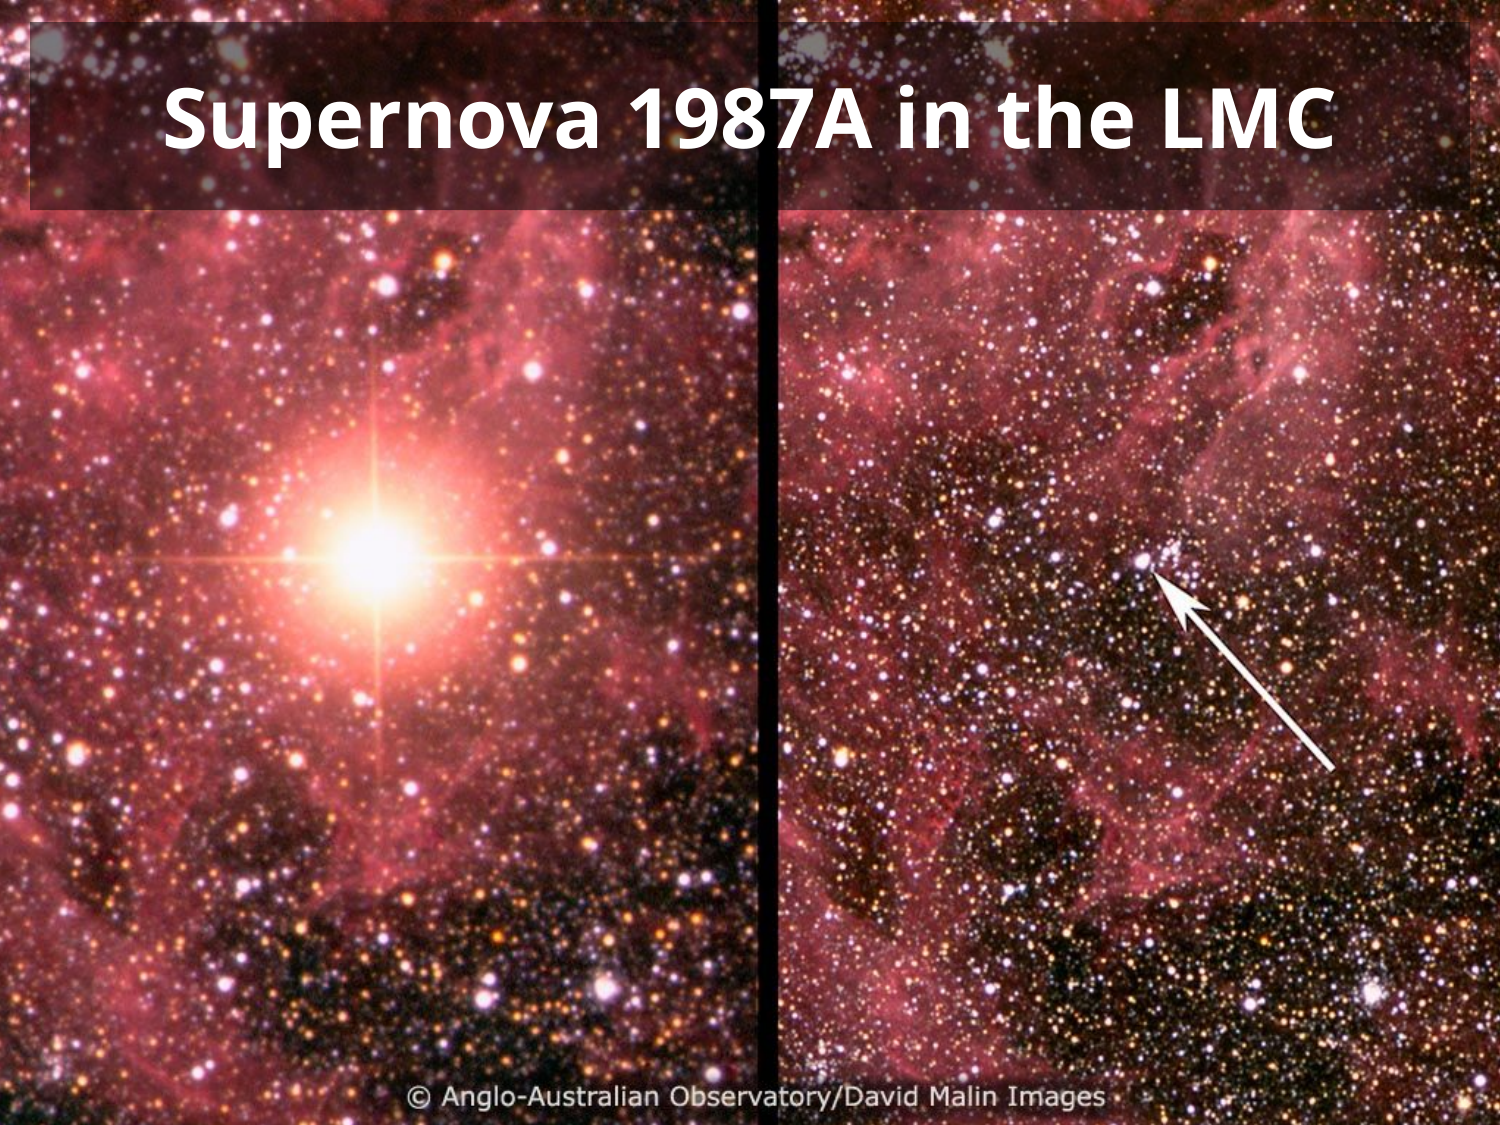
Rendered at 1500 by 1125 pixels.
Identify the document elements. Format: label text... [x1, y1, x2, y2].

title Supernova 1987A in the LMC [30, 22, 1471, 211]
picture [0, 0, 1500, 1125]
